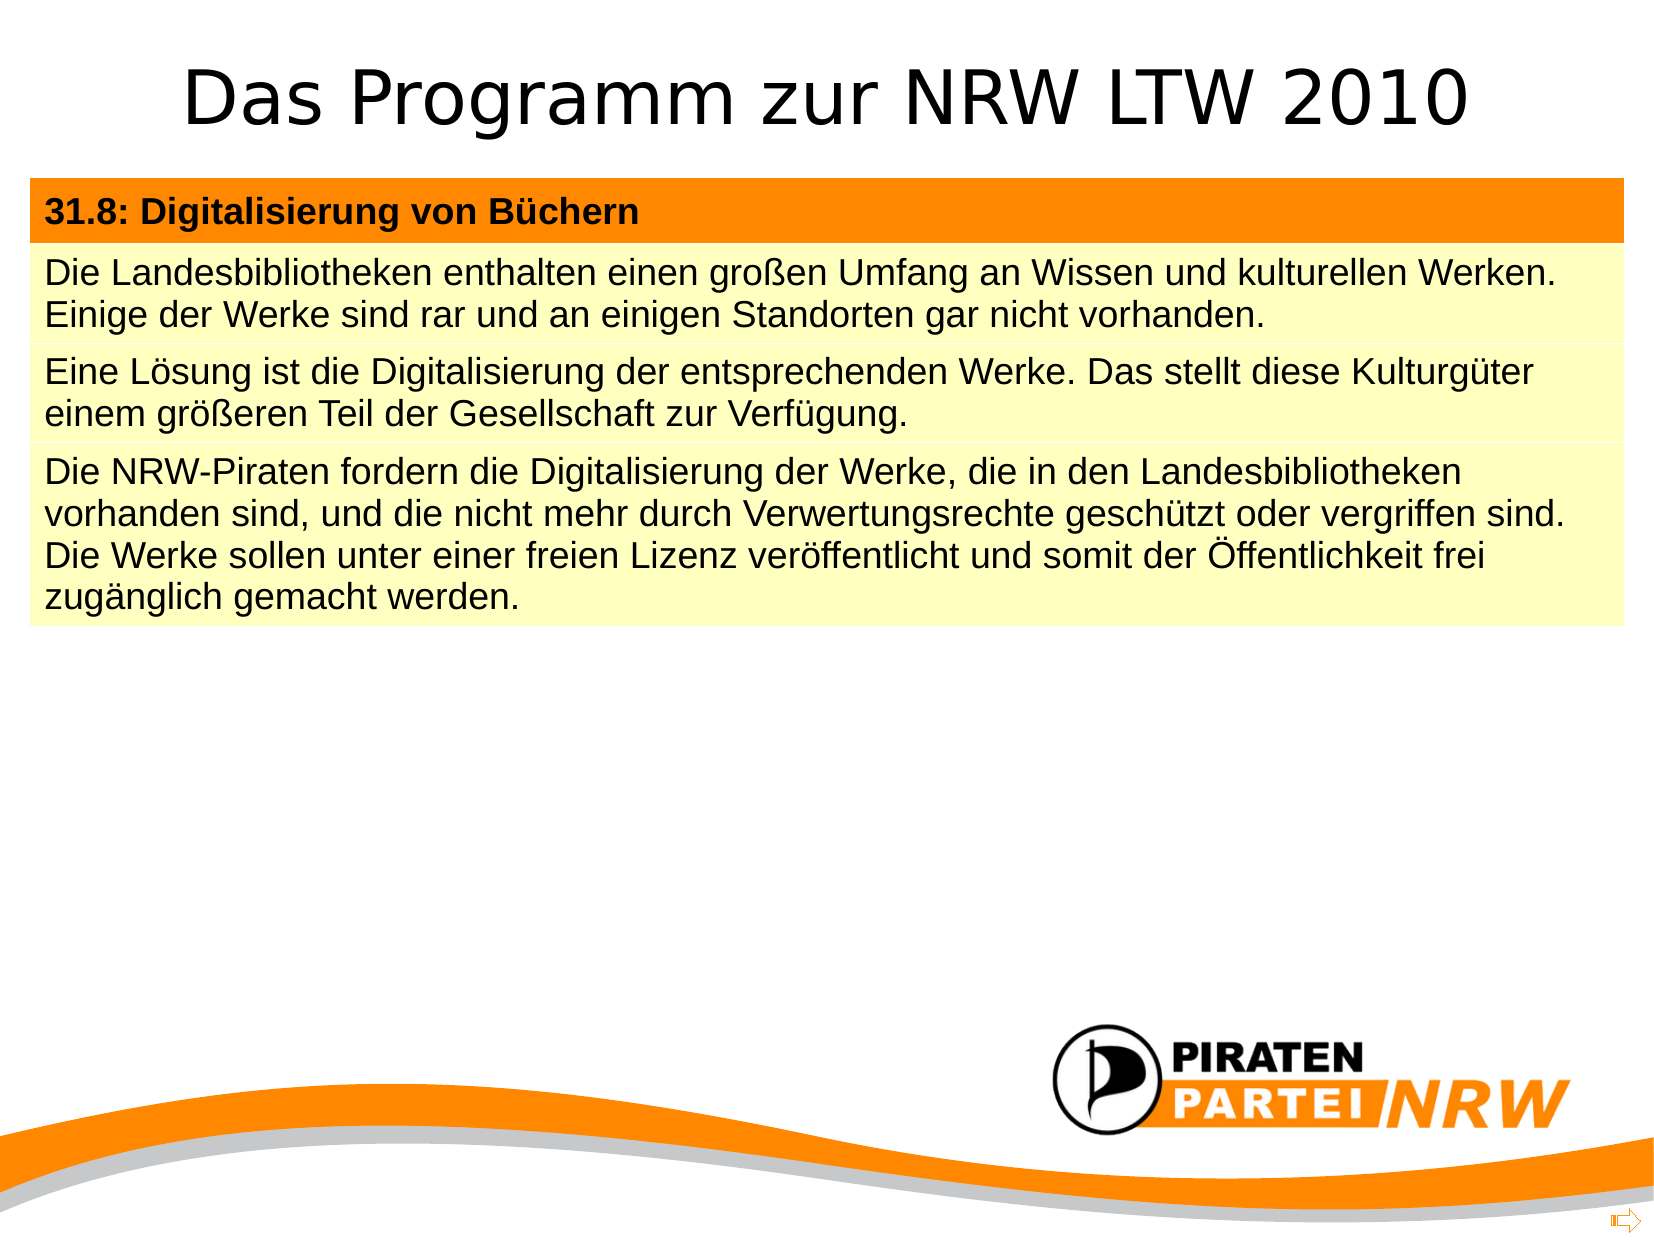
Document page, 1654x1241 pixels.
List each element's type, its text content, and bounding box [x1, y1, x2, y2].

table_cell Die NRW-Piraten fordern die Digitalisierung der Werke, die in den Landesbibliotheken vorhanden sind, und die nicht mehr durch Verwertungsrechte geschützt oder vergriffen sind. Die Werke sollen unter einer freien Lizenz veröffentlicht und somit der Öffentlichkeit frei zugänglich gemacht werden. [30, 443, 1624, 626]
picture [1045, 1021, 1579, 1140]
table_cell Die Landesbibliotheken enthalten einen großen Umfang an Wissen und kulturellen Werken. Einige der Werke sind rar und an einigen Standorten gar nicht vorhanden. [30, 244, 1624, 343]
table_cell Eine Lösung ist die Digitalisierung der entsprechenden Werke. Das stellt diese Kulturgüter einem größeren Teil der Gesellschaft zur Verfügung. [30, 344, 1624, 442]
table_header 31.8: ﻿Digitalisierung von Büchern [30, 178, 1624, 243]
title Das Programm zur NRW LTW 2010 [82, 54, 1571, 143]
